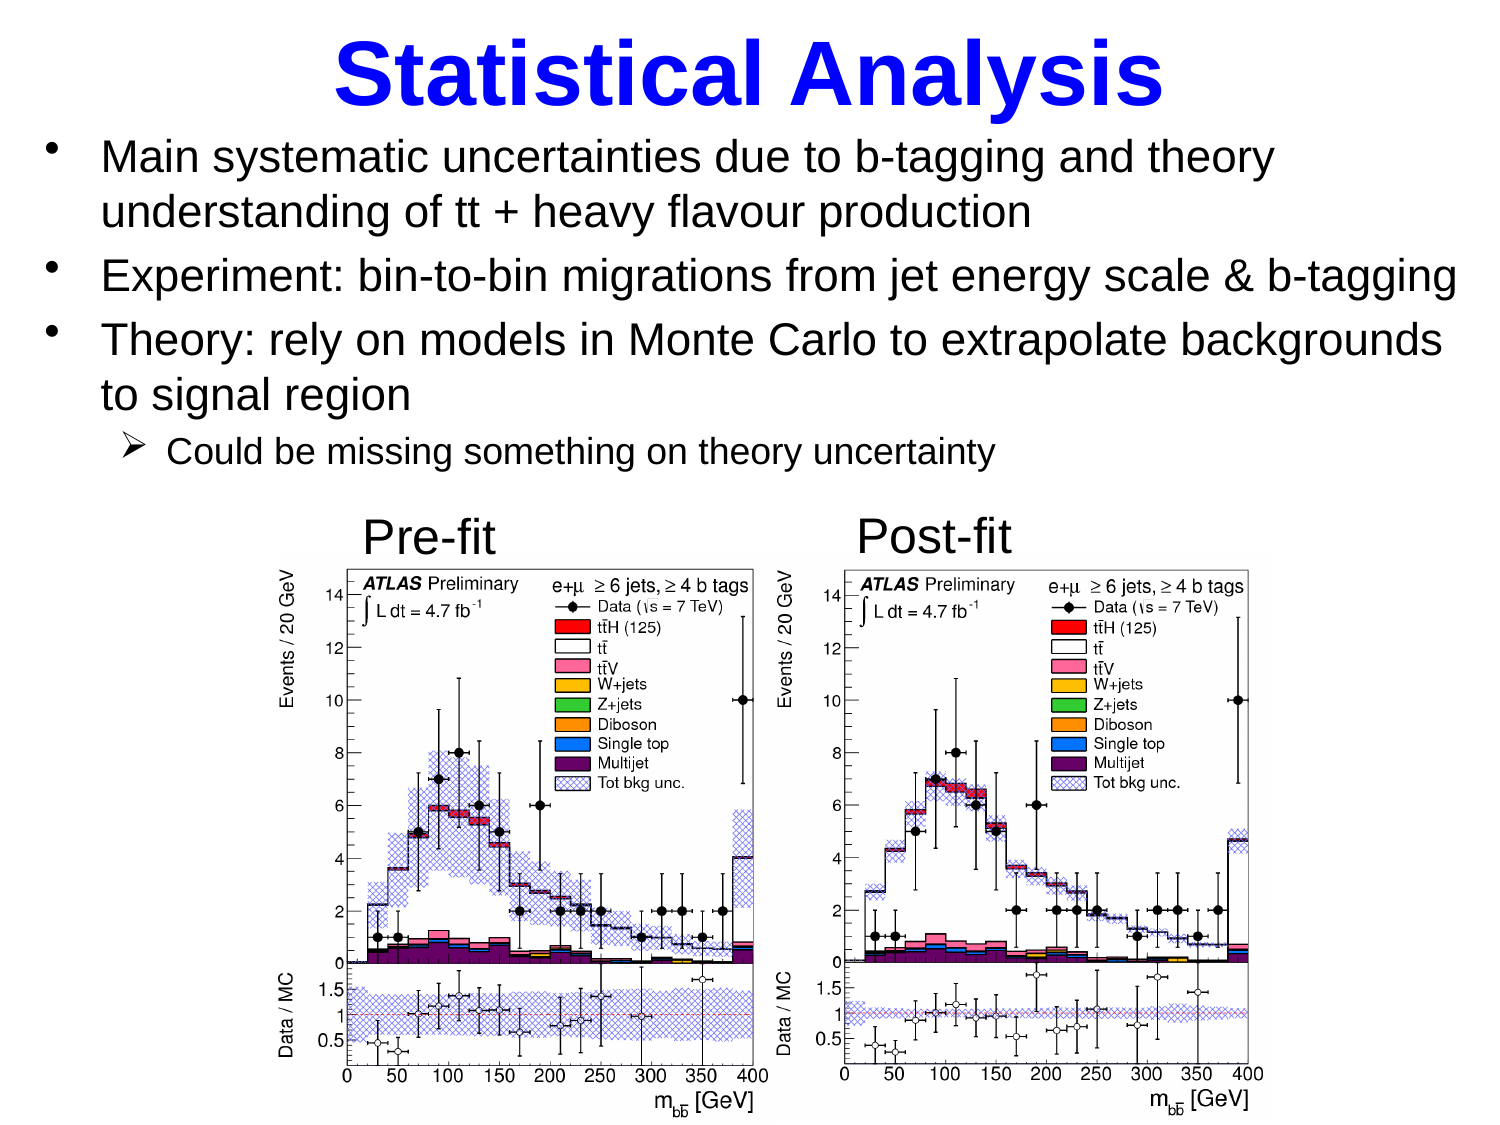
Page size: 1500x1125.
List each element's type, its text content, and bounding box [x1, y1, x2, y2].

text_box Pre-fit [348, 497, 568, 573]
title Statistical Analysis [172, 0, 1328, 119]
text_box Post-fit [841, 495, 1067, 571]
list Main systematic uncertainties due to b-tagging and theory understanding of tt + heavy flavour production Experiment: bin-to-bin migrations from jet energy scale & b-tagging Theory: rely on models in Monte Carlo to extrapolate backgrounds to signal region Could be missing something on theory uncertainty [29, 119, 1500, 505]
picture [277, 548, 1273, 1125]
